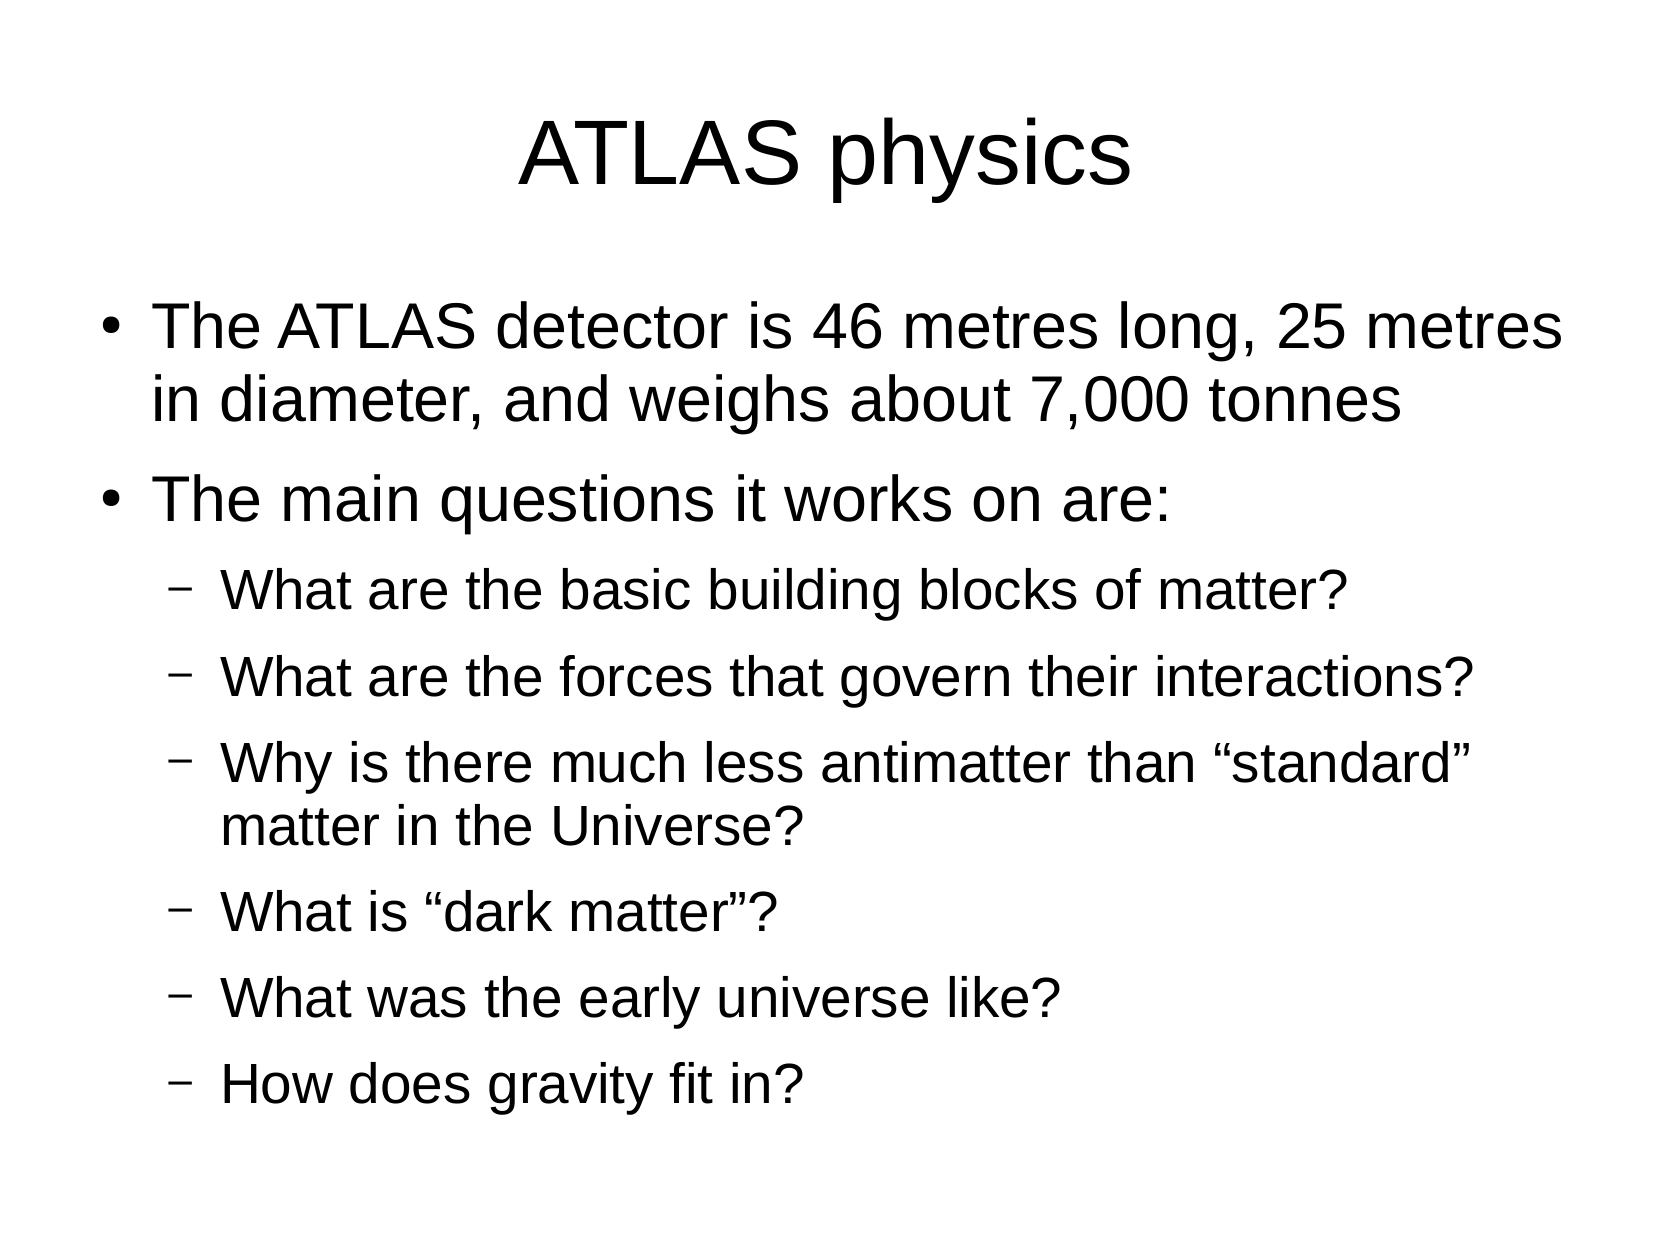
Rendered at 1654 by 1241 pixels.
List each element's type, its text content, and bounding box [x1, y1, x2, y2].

title ATLAS physics [82, 49, 1571, 257]
list The ATLAS detector is 46 metres long, 25 metres in diameter, and weighs about 7,000 tonnes The main questions it works on are: What are the basic building blocks of matter? What are the forces that govern their interactions? Why is there much less antimatter than “standard” matter in the Universe? What is “dark matter”? What was the early universe like? How does gravity fit in? [82, 290, 1571, 1141]
